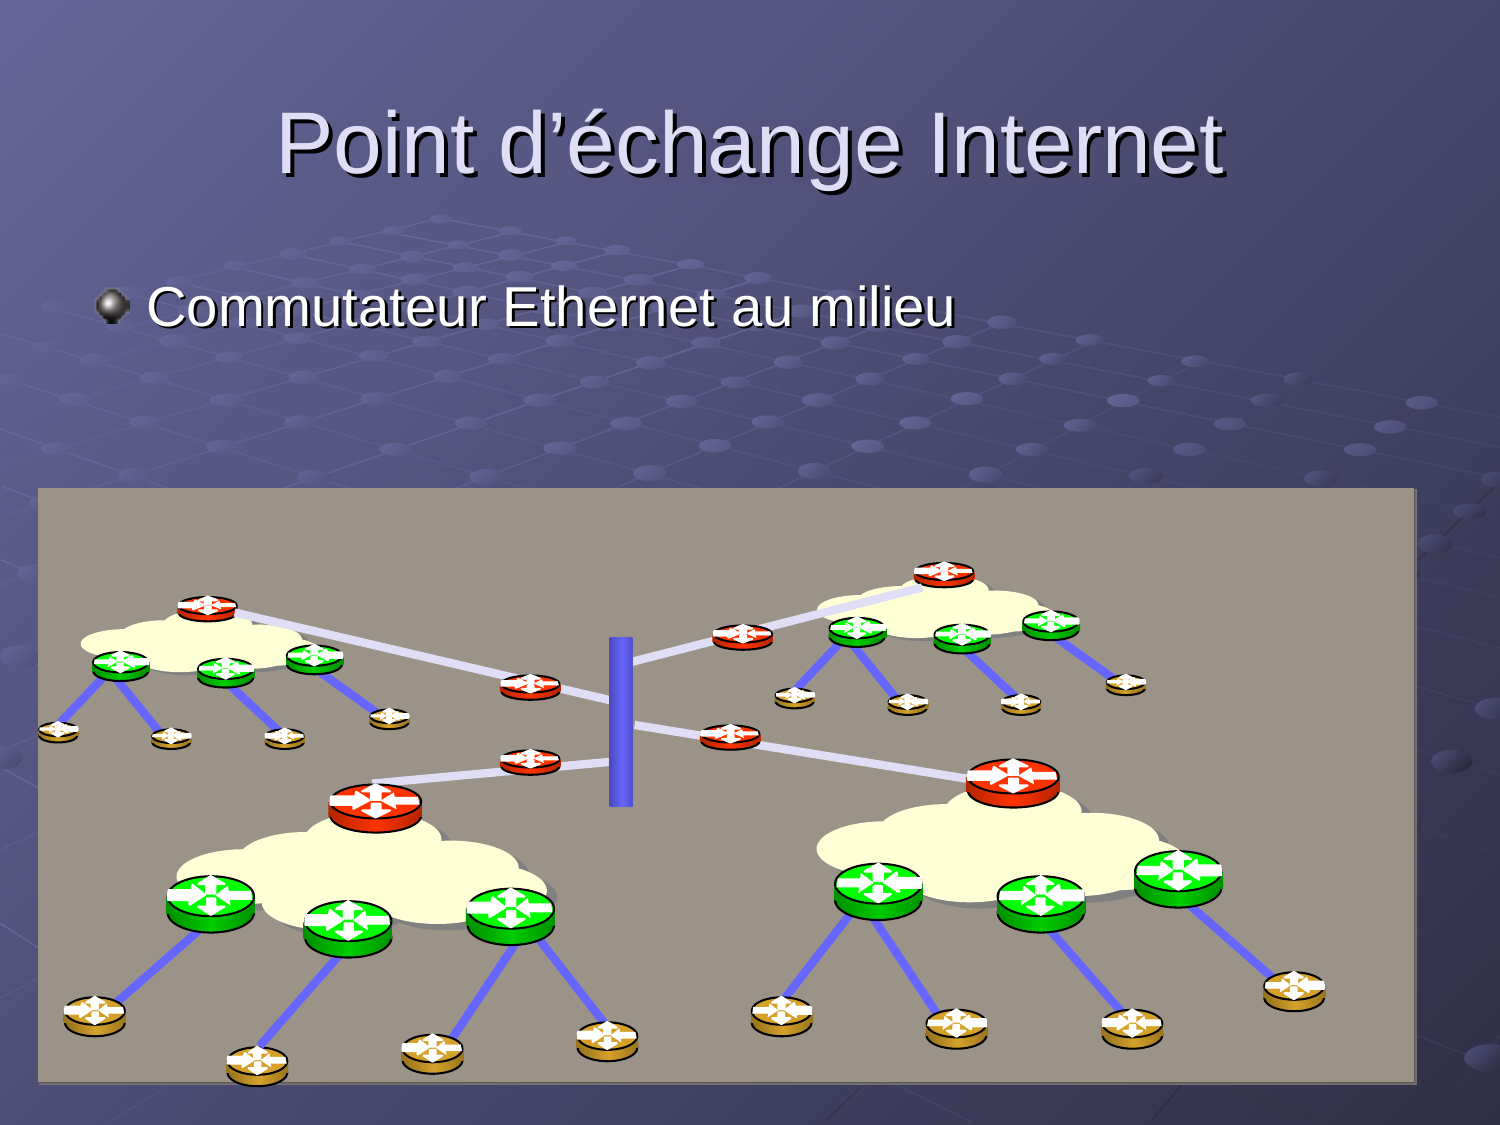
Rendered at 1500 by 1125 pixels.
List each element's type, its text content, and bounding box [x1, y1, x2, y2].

title Point d’échange Internet [75, 45, 1426, 233]
list Commutateur Ethernet au milieu [75, 262, 1426, 1007]
text_box [38, 488, 1414, 1087]
